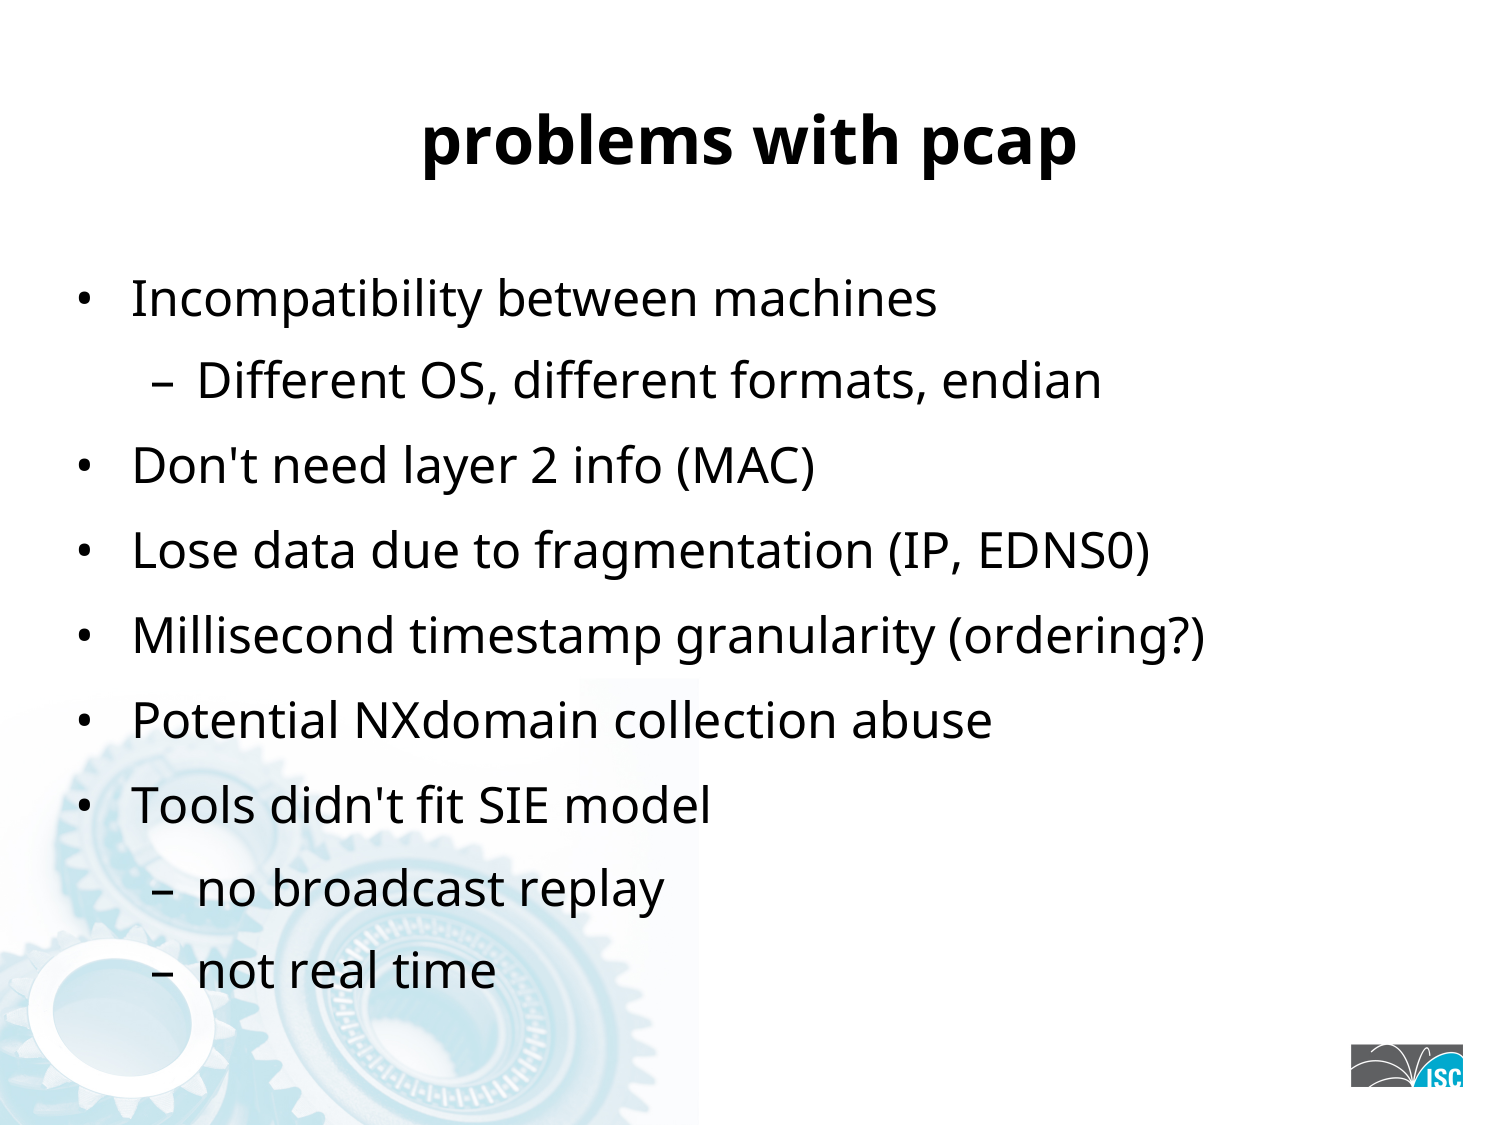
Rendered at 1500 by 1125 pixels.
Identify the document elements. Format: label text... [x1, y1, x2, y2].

list Incompatibility between machines Different OS, different formats, endian Don't need layer 2 info (MAC) Lose data due to fragmentation (IP, EDNS0) Millisecond timestamp granularity (ordering?) Potential NXdomain collection abuse Tools didn't fit SIE model no broadcast replay not real time [75, 262, 1426, 991]
picture [0, 0, 1500, 1125]
title problems with pcap [75, 38, 1426, 240]
